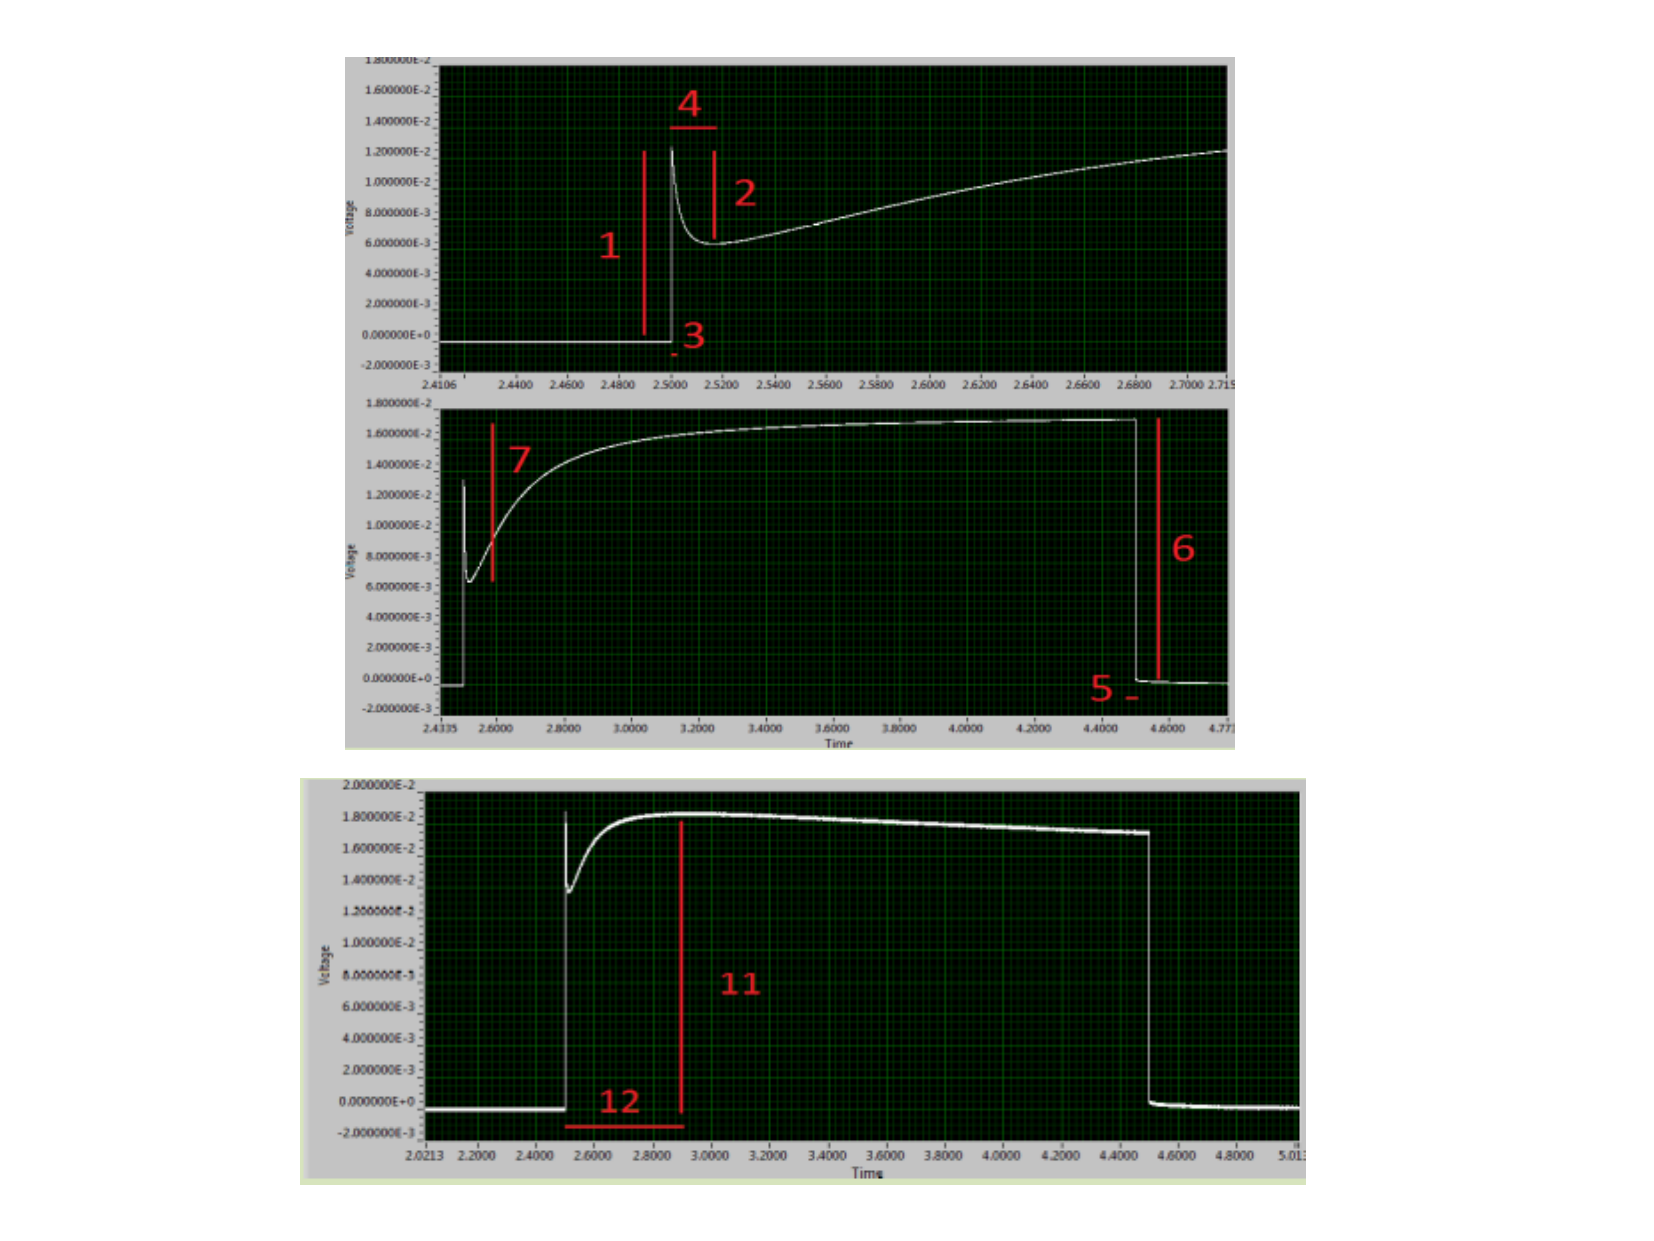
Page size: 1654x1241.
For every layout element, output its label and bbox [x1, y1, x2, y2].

picture [345, 57, 1235, 751]
picture [300, 778, 1306, 1186]
